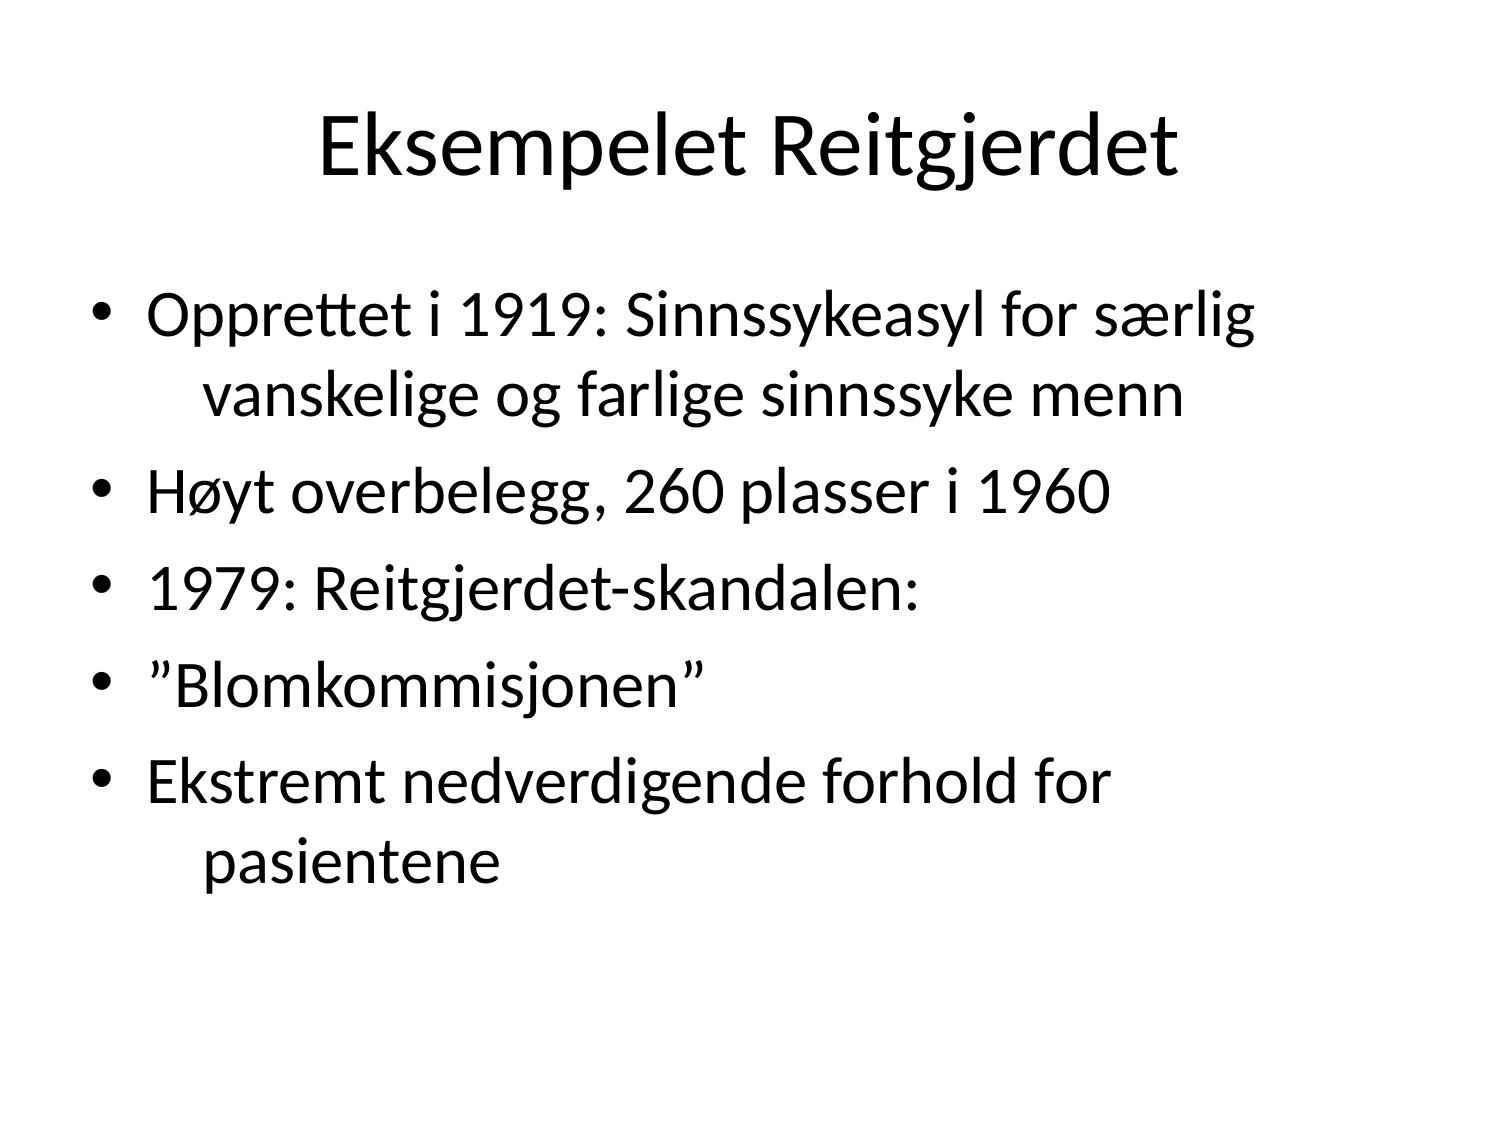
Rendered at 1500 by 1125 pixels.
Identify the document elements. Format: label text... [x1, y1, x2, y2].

title Eksempelet Reitgjerdet [75, 45, 1426, 233]
list Opprettet i 1919: Sinnssykeasyl for særlig vanskelige og farlige sinnssyke menn Høyt overbelegg, 260 plasser i 1960 1979: Reitgjerdet-skandalen: ”Blomkommisjonen” Ekstremt nedverdigende forhold for pasientene [75, 262, 1426, 1005]
